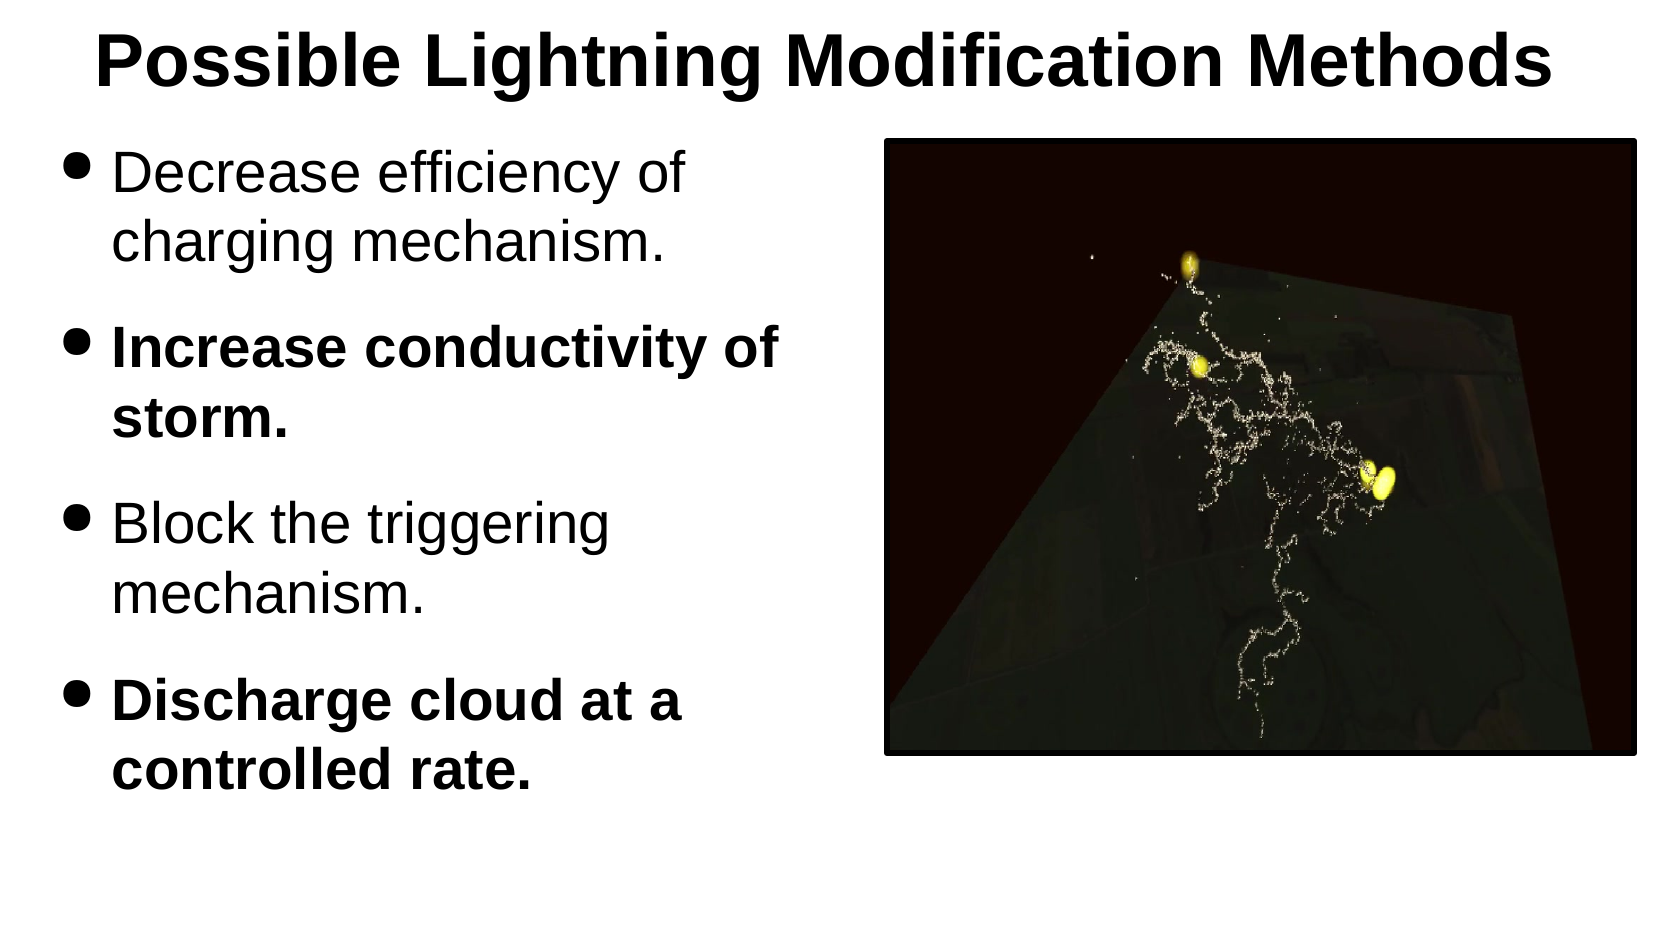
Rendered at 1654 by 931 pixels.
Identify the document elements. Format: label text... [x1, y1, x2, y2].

text_box Decrease efficiency of charging mechanism. Increase conductivity of storm. Block the triggering mechanism. Discharge cloud at a controlled rate. [4, 126, 869, 809]
title Possible Lightning Modification Methods [0, 5, 1654, 107]
picture [889, 144, 1632, 750]
